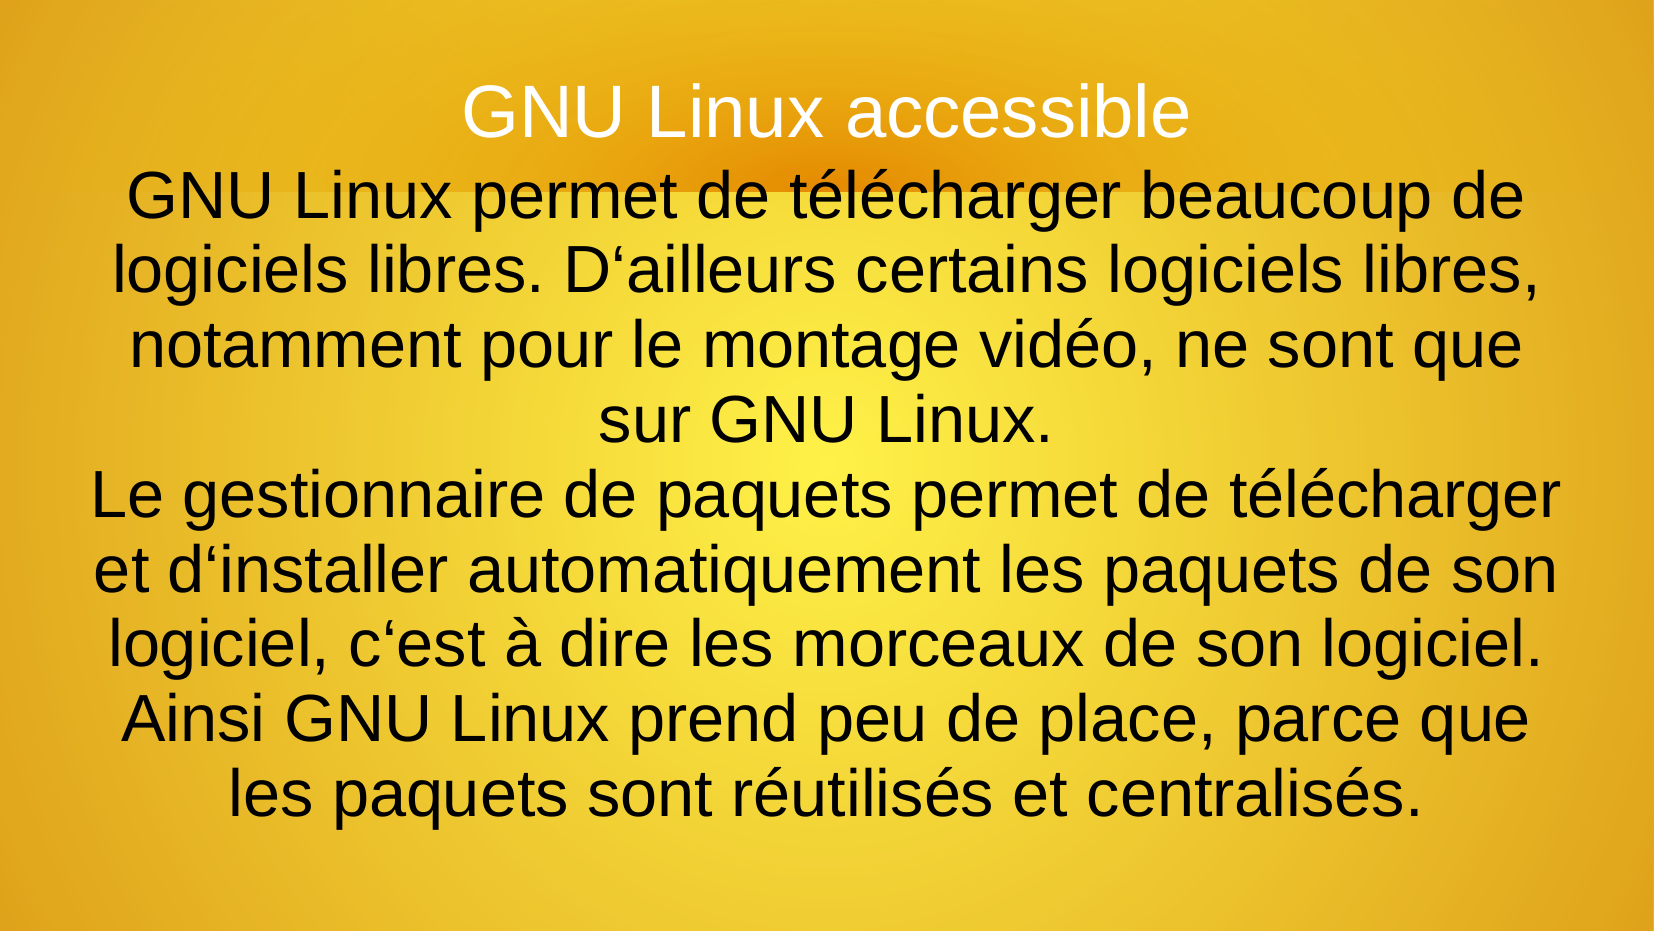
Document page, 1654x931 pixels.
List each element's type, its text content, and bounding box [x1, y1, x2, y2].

subtitle GNU Linux permet de télécharger beaucoup de logiciels libres. D‘ailleurs certains logiciels libres, notamment pour le montage vidéo, ne sont que sur GNU Linux. Le gestionnaire de paquets permet de télécharger et d‘installer automatiquement les paquets de son logiciel, c‘est à dire les morceaux de son logiciel. Ainsi GNU Linux prend peu de place, parce que les paquets sont réutilisés et centralisés. [82, 157, 1571, 831]
title GNU Linux accessible [82, 35, 1571, 157]
